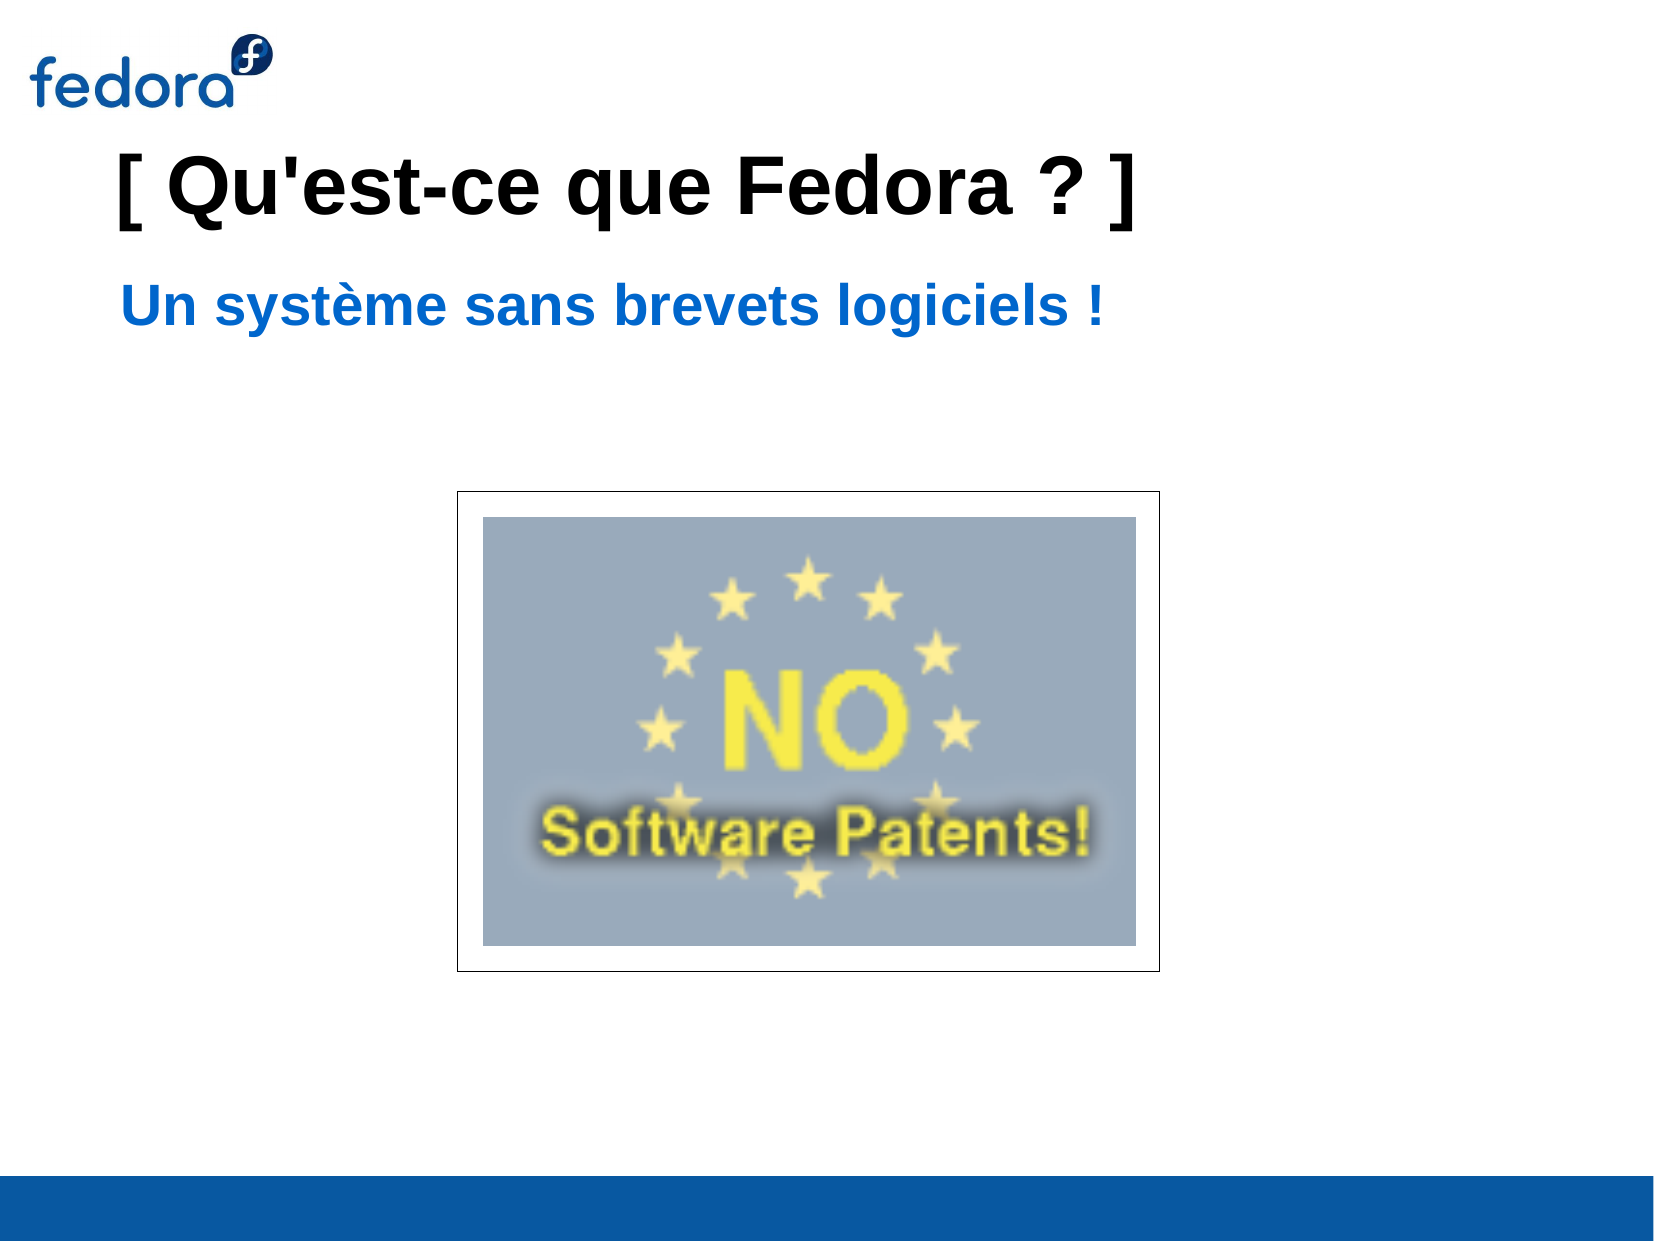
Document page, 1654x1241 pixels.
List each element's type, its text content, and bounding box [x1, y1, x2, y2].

picture [22, 27, 277, 115]
list Un système sans brevets logiciels ! [118, 272, 1523, 1092]
picture [483, 517, 1136, 946]
picture [0, 1176, 1654, 1241]
title [ Qu'est-ce que Fedora ? ] [115, 122, 1521, 249]
